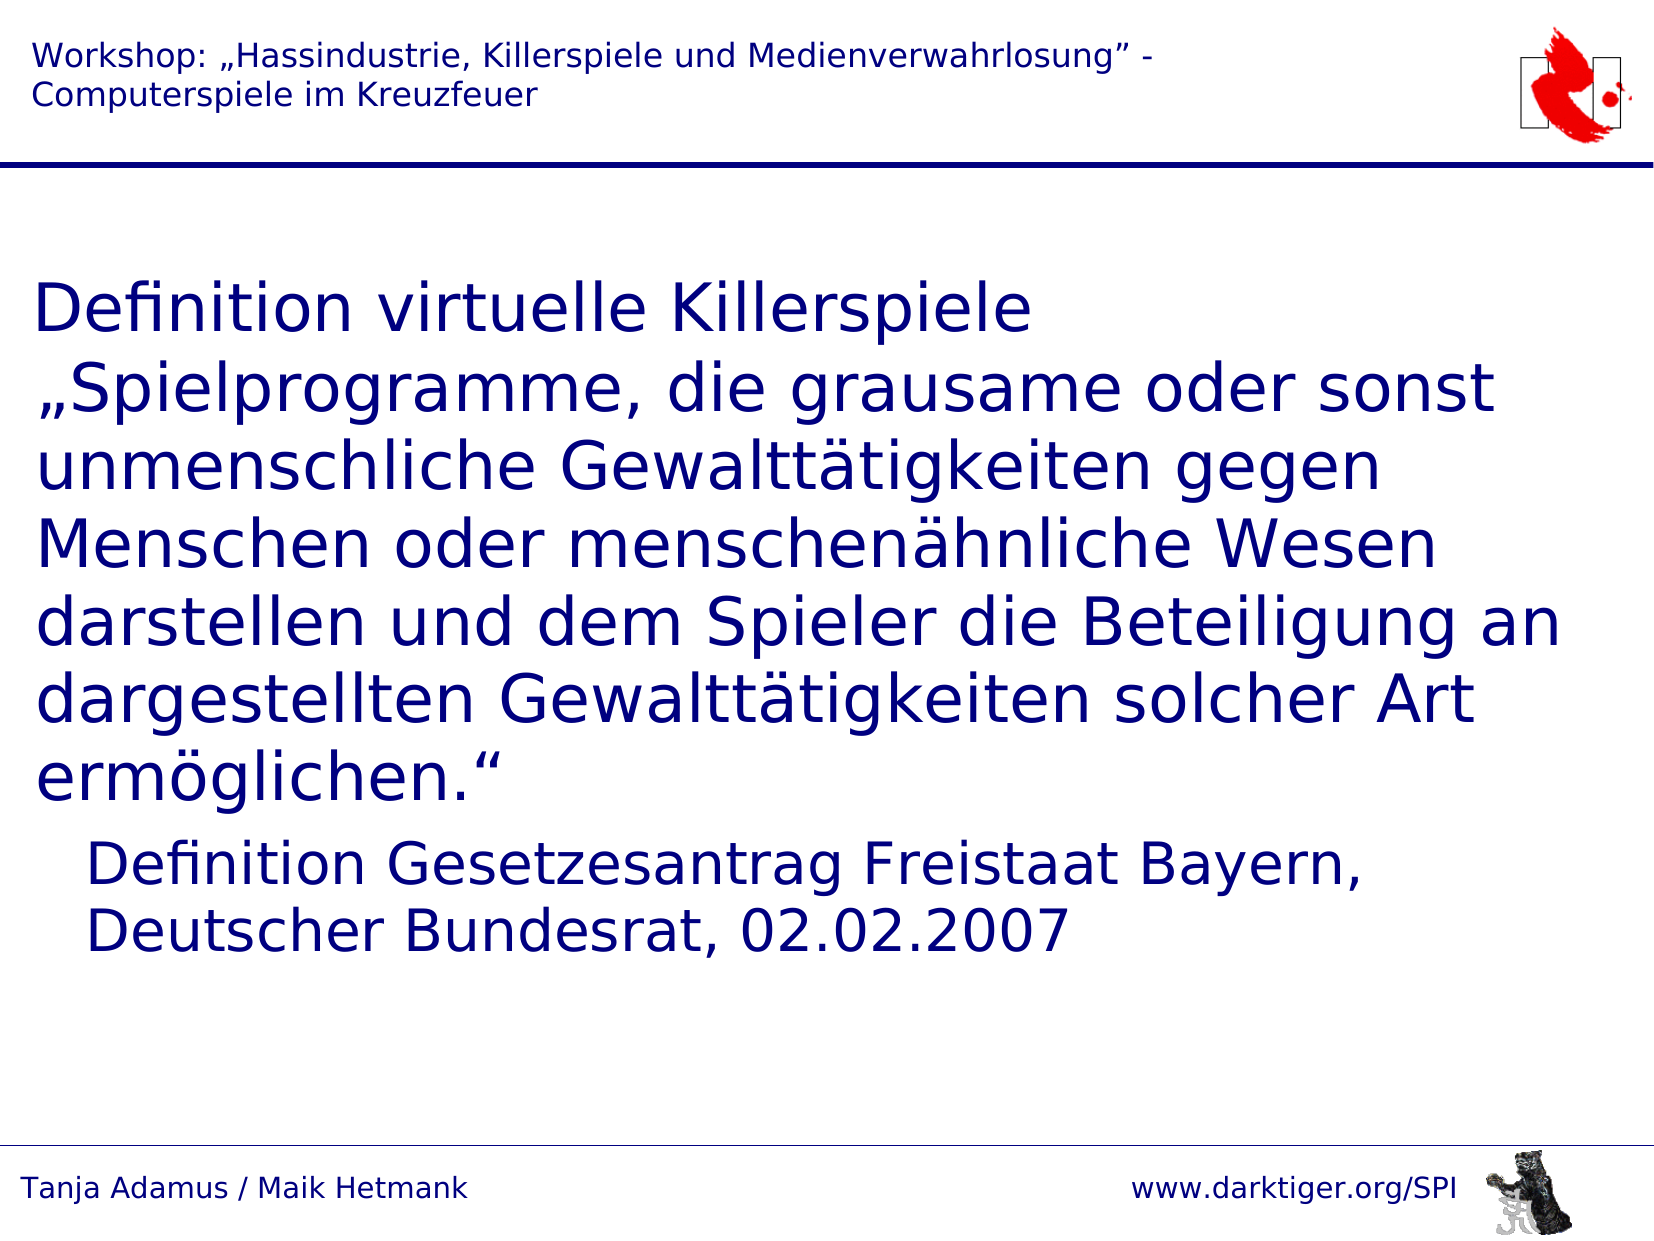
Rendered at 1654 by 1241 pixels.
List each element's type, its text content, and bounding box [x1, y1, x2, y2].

text_box „Spielprogramme, die grausame oder sonst unmenschliche Gewalttätigkeiten gegen Menschen oder menschenähnliche Wesen darstellen und dem Spieler die Beteiligung an dargestellten Gewalttätigkeiten solcher Art ermöglichen.“ [20, 342, 1654, 824]
text_box Definition Gesetzesantrag Freistaat Bayern, Deutscher Bundesrat, 02.02.2007 [70, 822, 1577, 974]
picture [1503, 16, 1632, 148]
picture [1486, 1150, 1572, 1235]
text_box Definition virtuelle Killerspiele [17, 261, 1548, 355]
text_box Workshop: „Hassindustrie, Killerspiele und Medienverwahrlosung” - Computerspiele im Kreuzfeuer [16, 29, 1418, 178]
